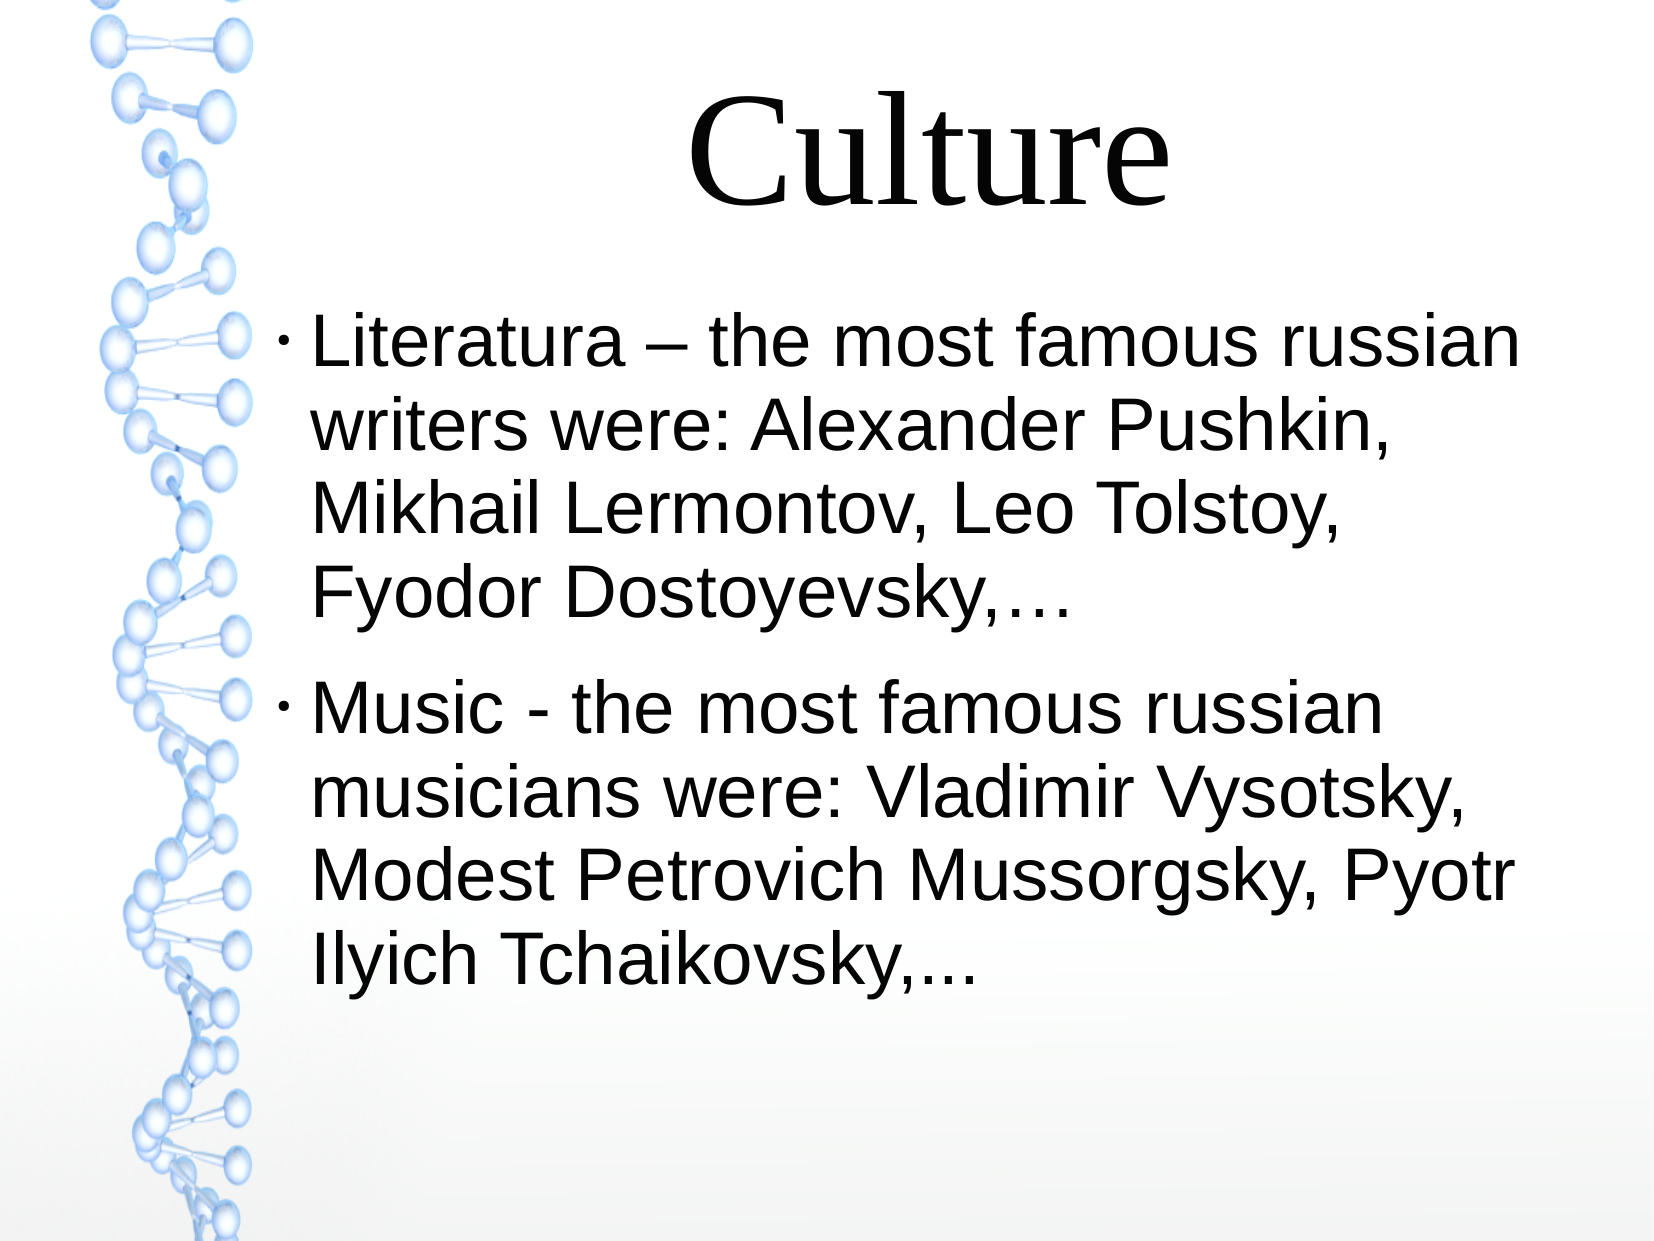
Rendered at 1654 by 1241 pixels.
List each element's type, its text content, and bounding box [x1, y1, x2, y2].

title Culture [265, 47, 1595, 252]
list Literatura – the most famous russian writers were: Alexander Pushkin, Mikhail Lermontov, Leo Tolstoy, Fyodor Dostoyevsky,… Music - the most famous russian musicians were: Vladimir Vysotsky, Modest Petrovich Mussorgsky, Pyotr Ilyich Tchaikovsky,... [265, 299, 1595, 1019]
picture [0, 0, 1654, 1241]
